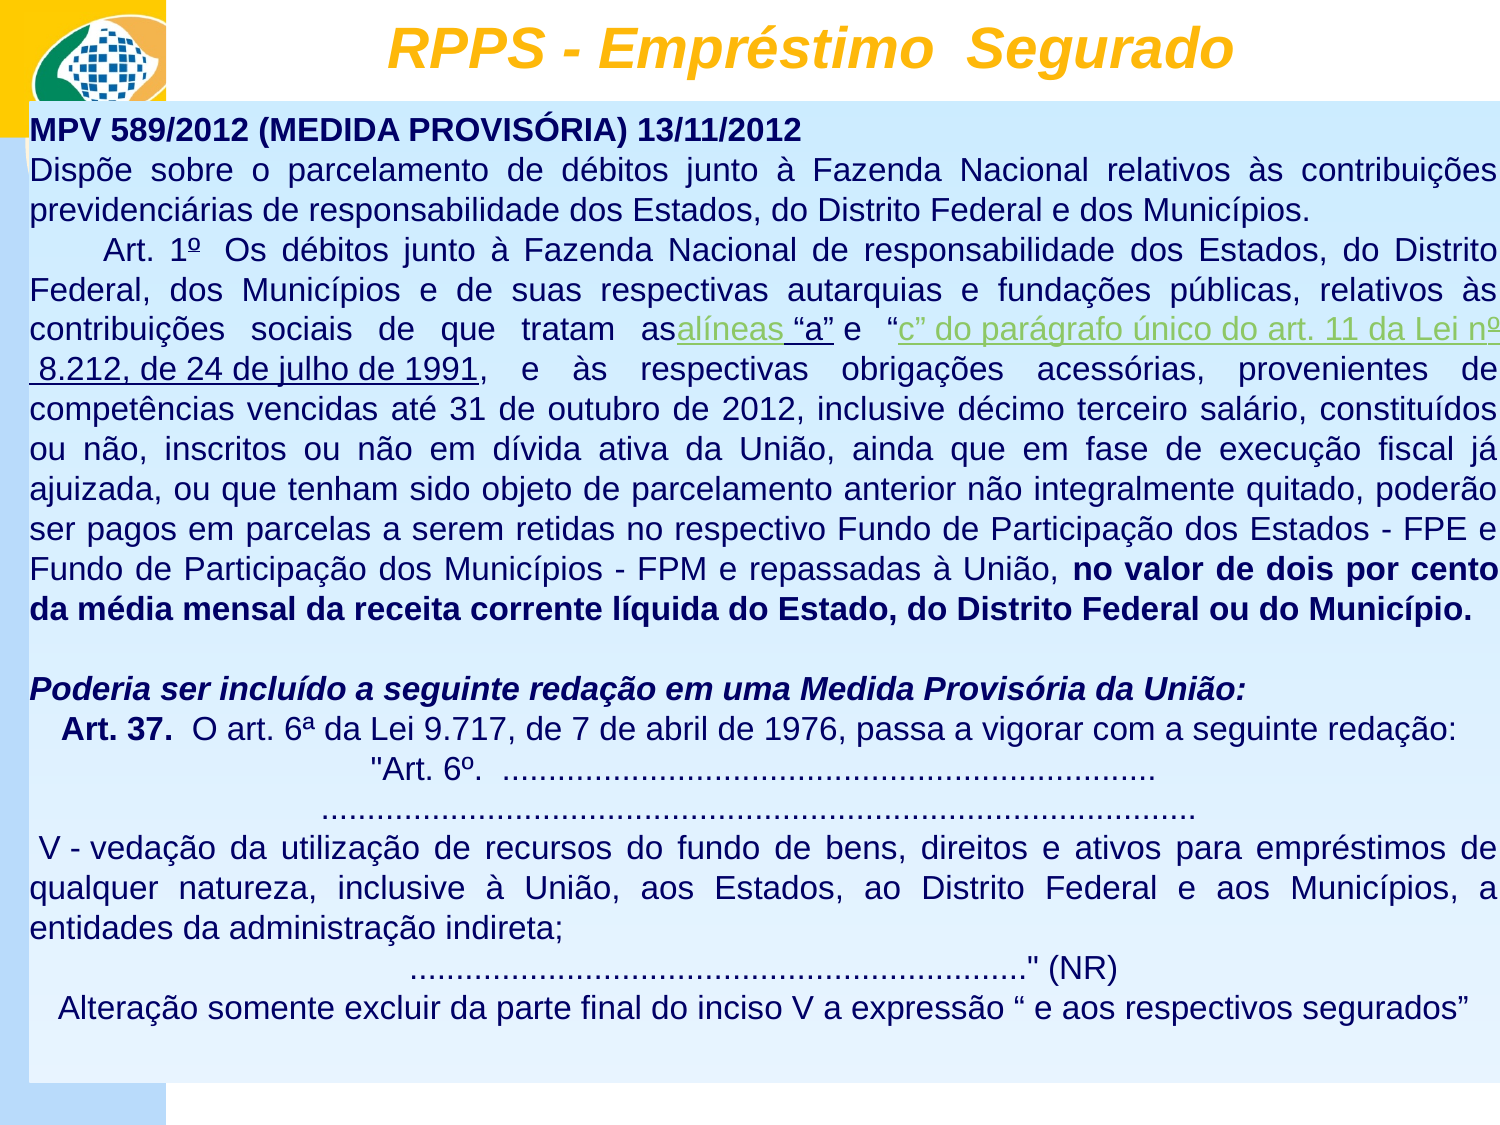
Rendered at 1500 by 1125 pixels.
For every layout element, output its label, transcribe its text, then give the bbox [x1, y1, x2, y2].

picture [24, 12, 166, 125]
text_box MPV 589/2012 (MEDIDA PROVISÓRIA) 13/11/2012 Dispõe sobre o parcelamento de débitos junto à Fazenda Nacional relativos às contribuições previdenciárias de responsabilidade dos Estados, do Distrito Federal e dos Municípios. Art. 1º Os débitos junto à Fazenda Nacional de responsabilidade dos Estados, do Distrito Federal, dos Municípios e de suas respectivas autarquias e fundações públicas, relativos às contribuições sociais de que tratam asalíneas “a” e “c” do parágrafo único do art. 11 da Lei nº 8.212, de 24 de julho de 1991, e às respectivas obrigações acessórias, provenientes de competências vencidas até 31 de outubro de 2012, inclusive décimo terceiro salário, constituídos ou não, inscritos ou não em dívida ativa da União, ainda que em fase de execução fiscal já ajuizada, ou que tenham sido objeto de parcelamento anterior não integralmente quitado, poderão ser pagos em parcelas a serem retidas no respectivo Fundo de Participação dos Estados - FPE e Fundo de Participação dos Municípios - FPM e repassadas à União, no valor de dois por cento da média mensal da receita corrente líquida do Estado, do Distrito Federal ou do Município. Poderia ser incluído a seguinte redação em uma Medida Provisória da União: Art. 37. O art. 6ª da Lei 9.717, de 7 de abril de 1976, passa a vigorar com a seguinte redação: "Art. 6º. ....................................................................... ............................................................................................... V - vedação da utilização de recursos do fundo de bens, direitos e ativos para empréstimos de qualquer natureza, inclusive à União, aos Estados, ao Distrito Federal e aos Municípios, a entidades da administração indireta; ..................................................................." (NR) Alteração somente excluir da parte final do inciso V a expressão “ e aos respectivos segurados” [29, 101, 1500, 1083]
text_box RPPS - Empréstimo Segurado [123, 0, 1500, 90]
